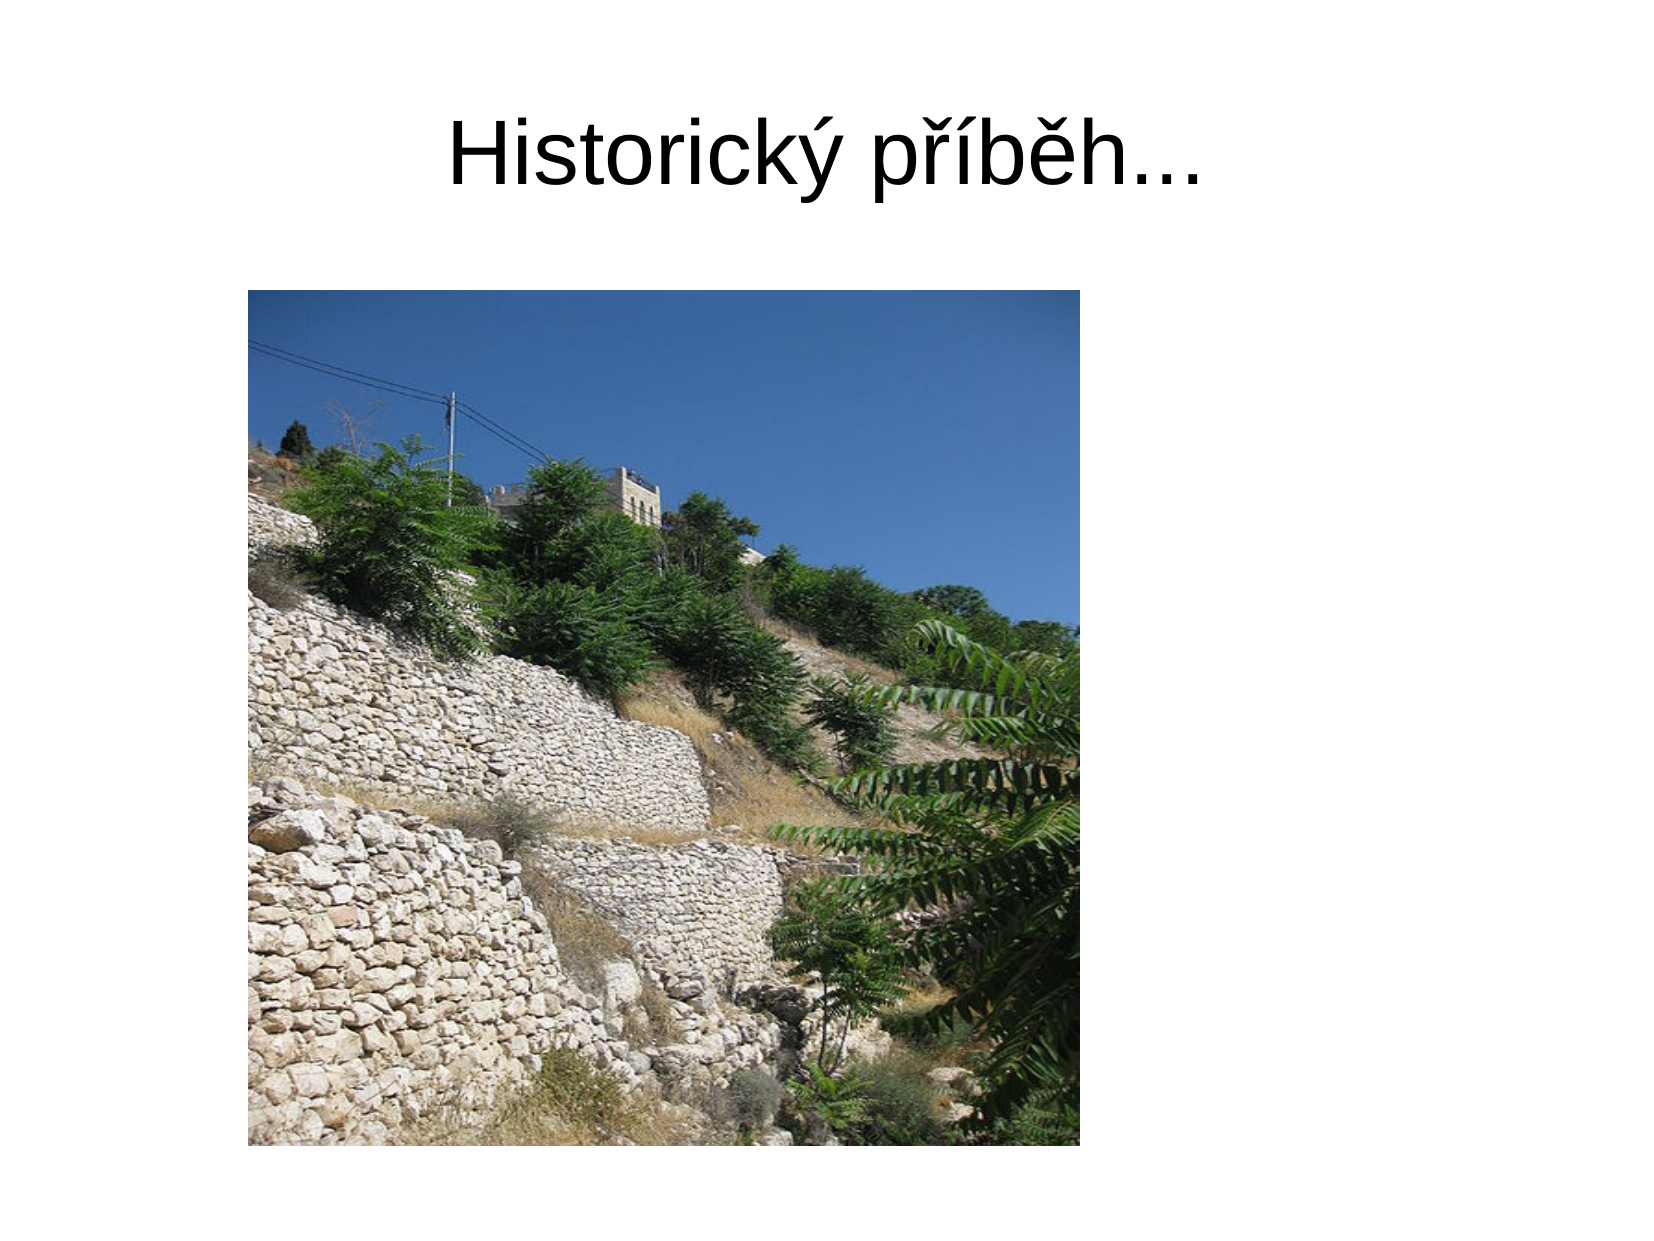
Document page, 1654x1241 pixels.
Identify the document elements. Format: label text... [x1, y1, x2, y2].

title Historický příběh... [82, 49, 1571, 257]
picture [248, 290, 1080, 1146]
